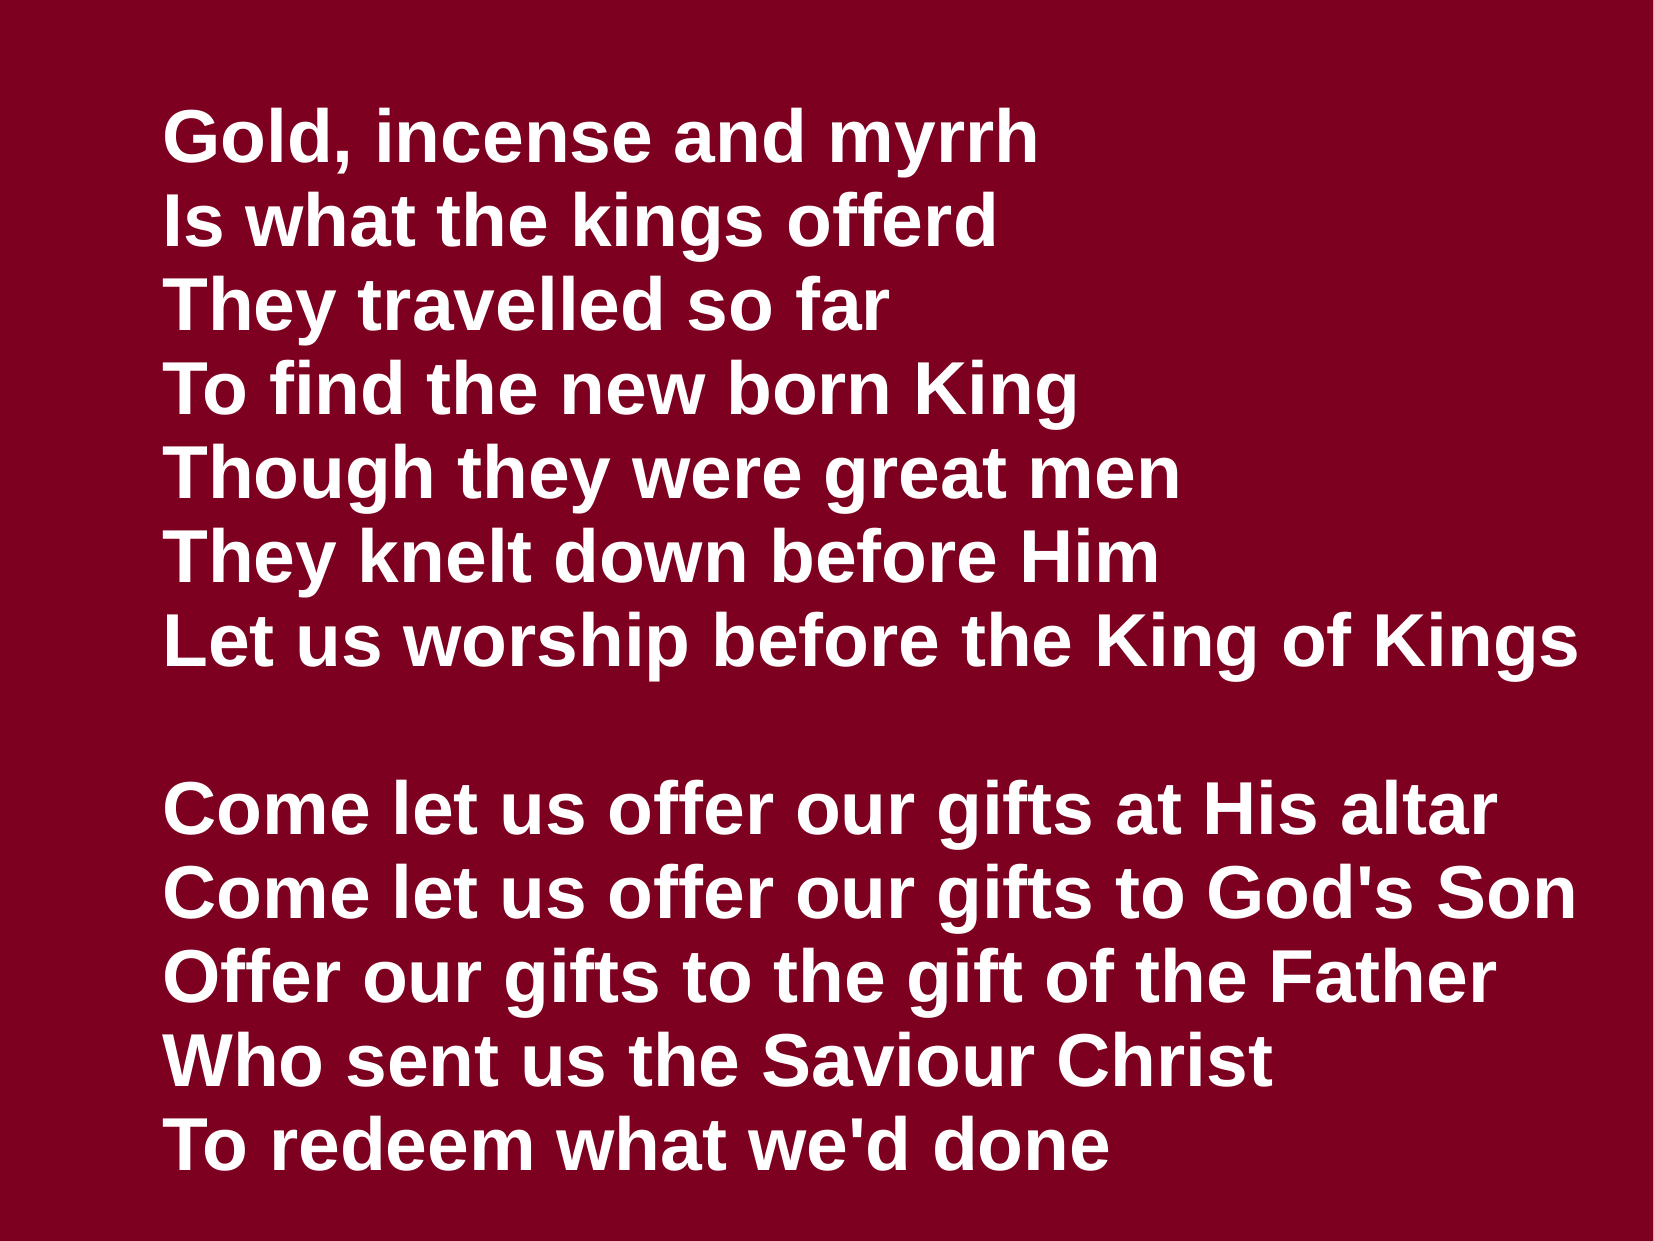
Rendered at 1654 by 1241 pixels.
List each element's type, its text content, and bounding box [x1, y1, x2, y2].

text_box THE GIFT Gold, incense and myrrh Is what the kings offerd They travelled so far To find the new born King Though they were great men They knelt down before Him Let us worship before the King of Kings Come let us offer our gifts at His altar Come let us offer our gifts to God's Son Offer our gifts to the gift of the Father Who sent us the Saviour Christ To redeem what we'd done [0, 0, 1654, 1241]
